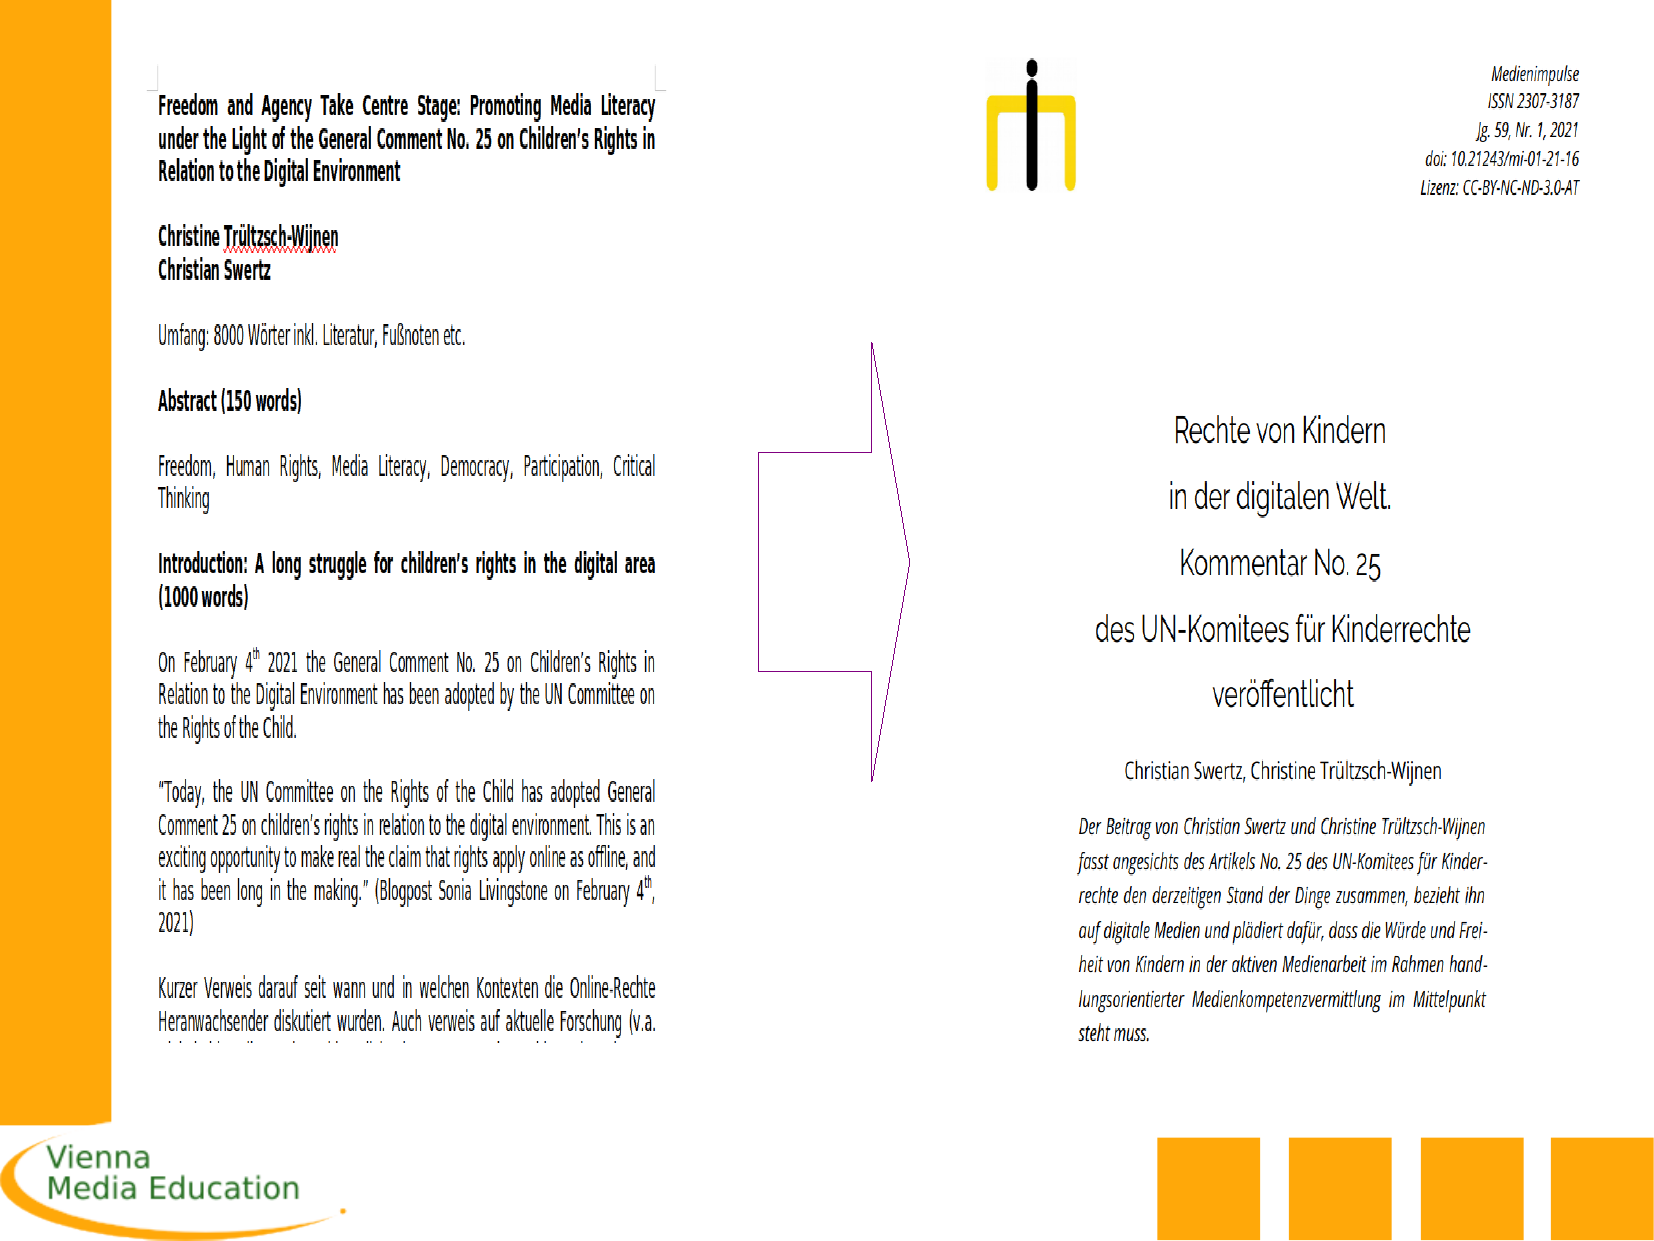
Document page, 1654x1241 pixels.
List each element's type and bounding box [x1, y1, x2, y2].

picture [142, 44, 671, 1043]
picture [0, 1114, 398, 1241]
picture [975, 45, 1583, 1054]
